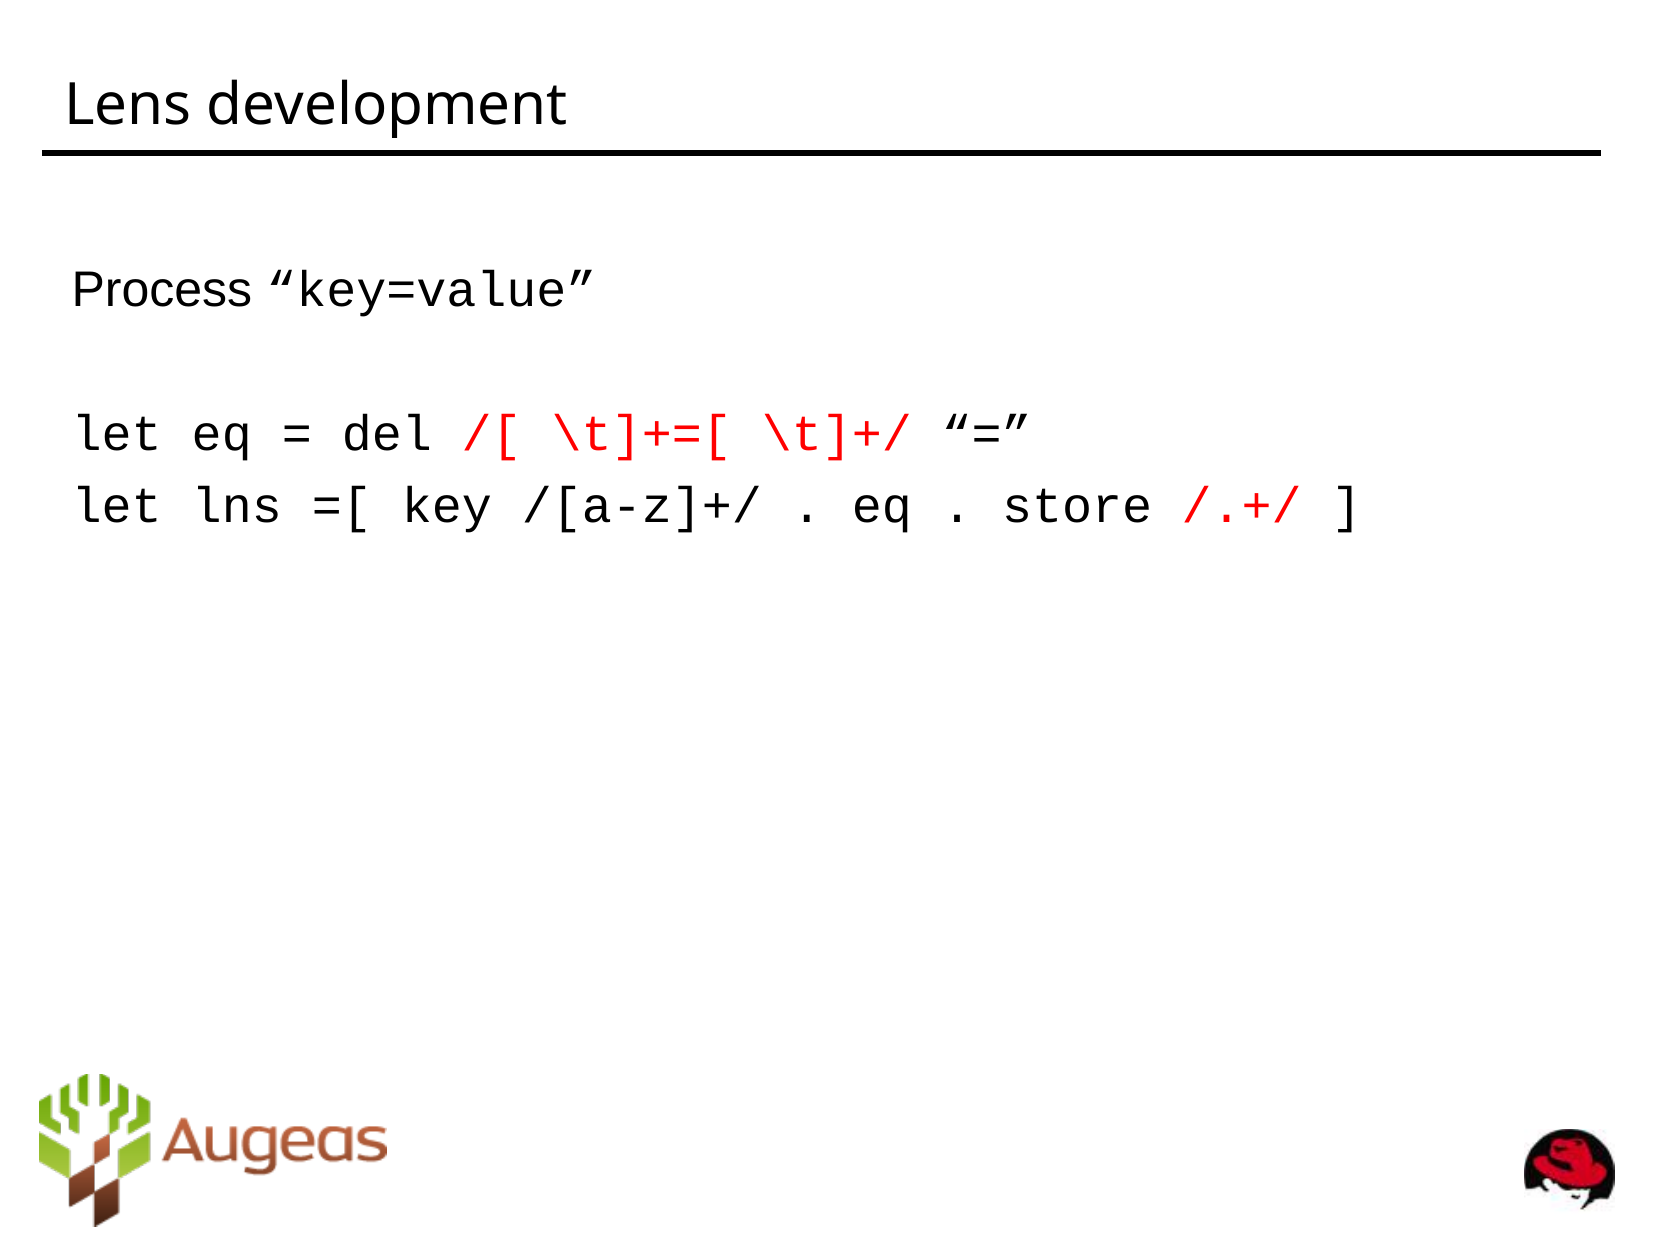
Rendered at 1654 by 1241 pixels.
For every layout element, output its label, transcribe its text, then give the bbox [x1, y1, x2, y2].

list Process “key=value” let eq = del /[ \t]+=[ \t]+/ “=” let lns =[ key /[a-z]+/ . eq . store /.+/ ] [71, 188, 1495, 1097]
title Lens development [64, 42, 1496, 161]
picture [1524, 1129, 1615, 1220]
picture [39, 1074, 387, 1227]
